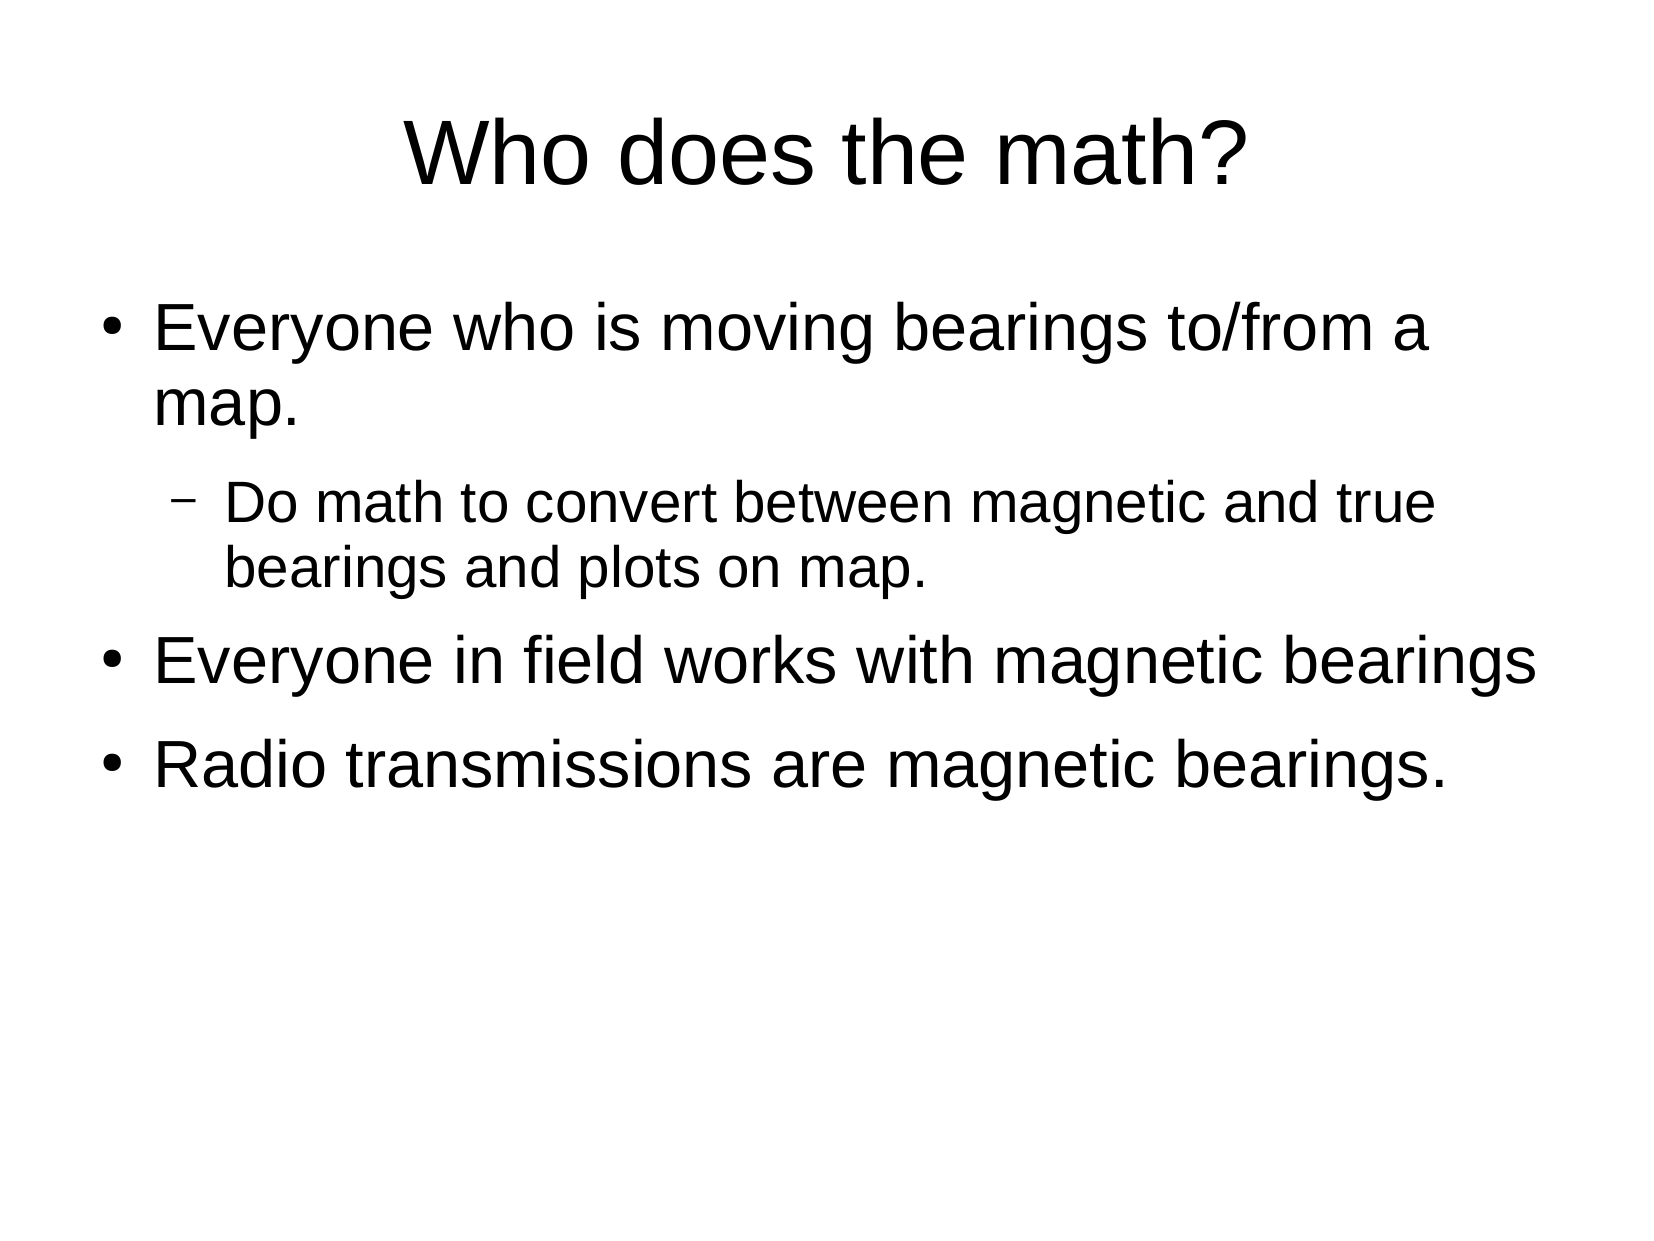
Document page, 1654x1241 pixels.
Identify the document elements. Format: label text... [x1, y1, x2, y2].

title Who does the math? [82, 49, 1571, 257]
list Everyone who is moving bearings to/from a map. Do math to convert between magnetic and true bearings and plots on map. Everyone in field works with magnetic bearings Radio transmissions are magnetic bearings. [82, 290, 1571, 1010]
